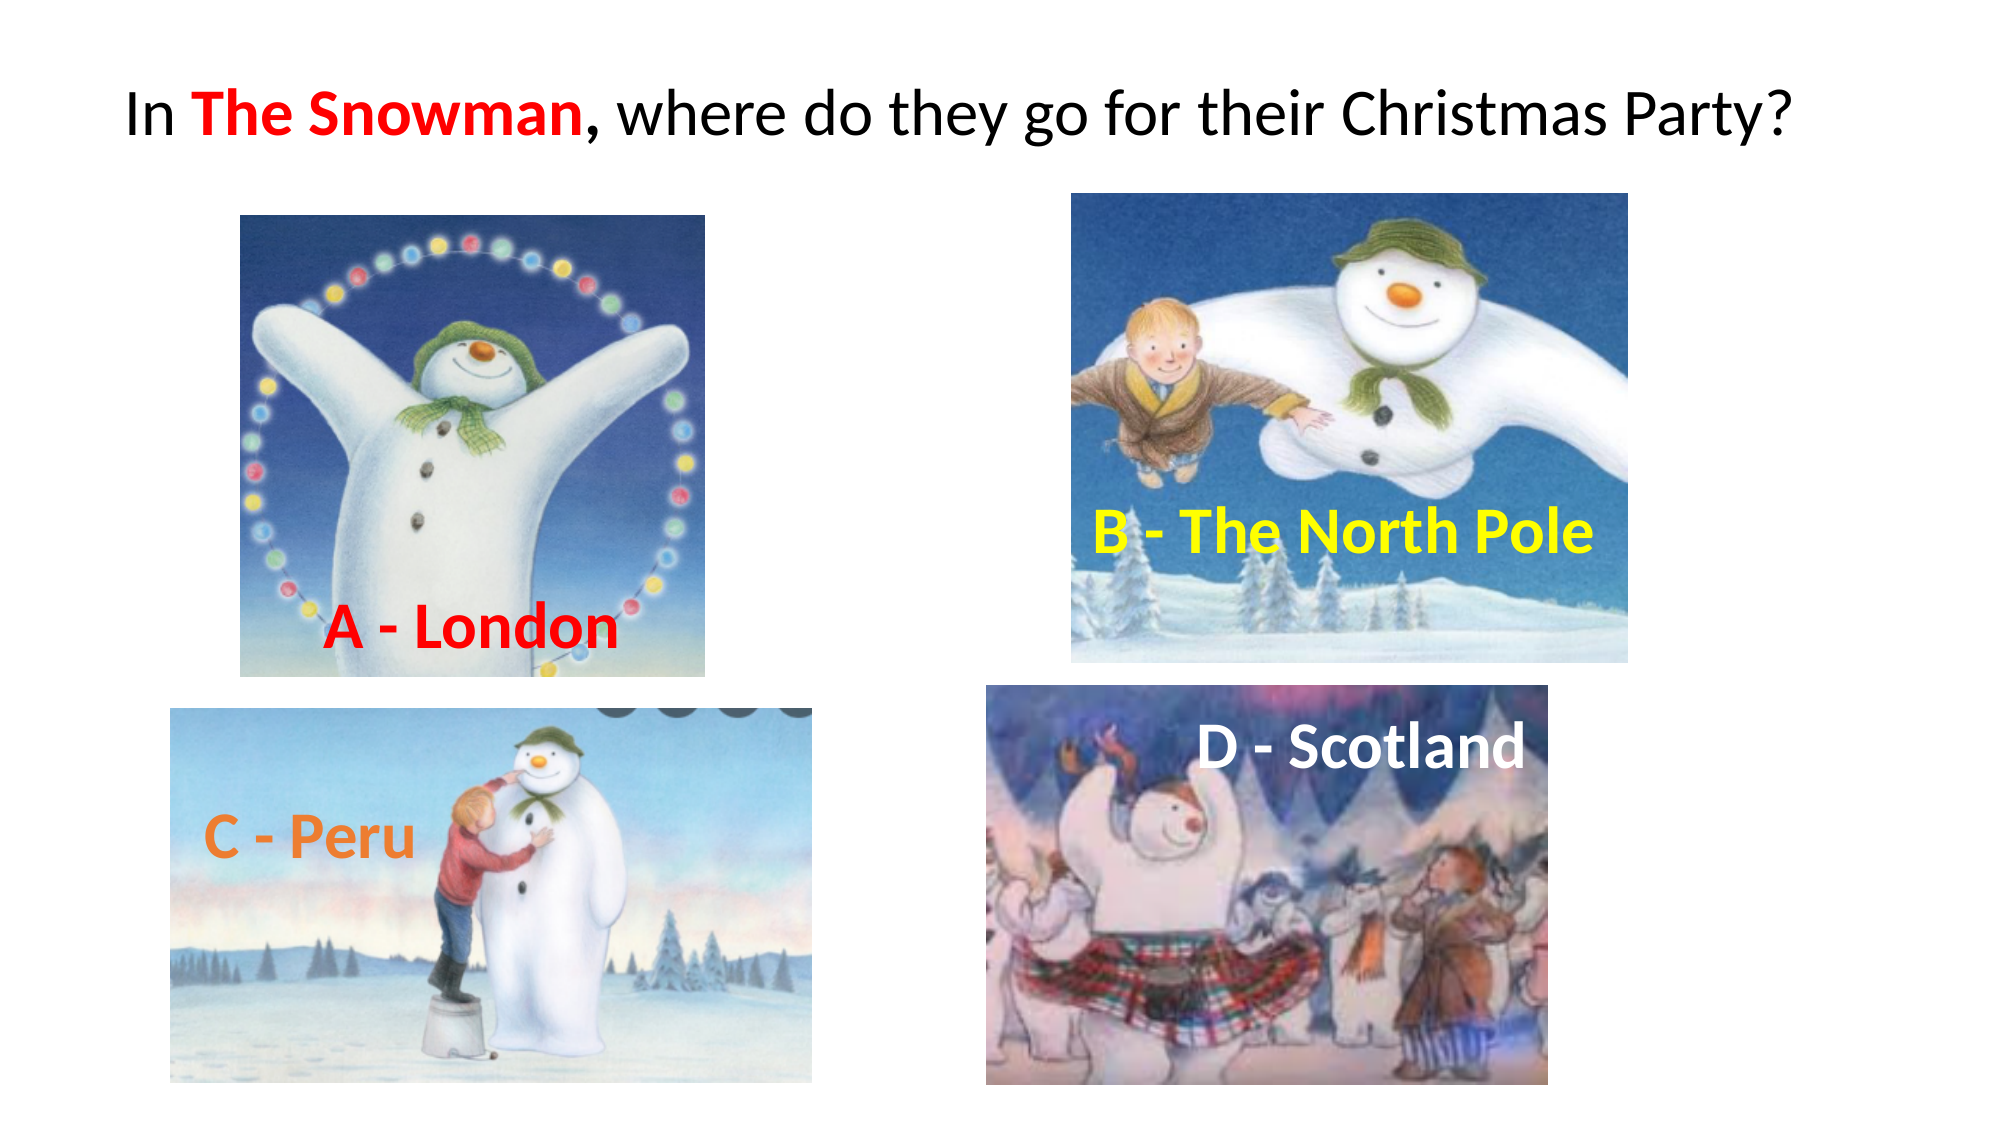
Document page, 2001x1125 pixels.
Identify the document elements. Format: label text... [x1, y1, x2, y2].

text_box A - London [283, 573, 661, 670]
picture [170, 708, 812, 1083]
picture [240, 215, 705, 677]
text_box B - The North Pole [1076, 479, 1628, 576]
list In The Snowman, where do they go for their Christmas Party? [109, 70, 1835, 183]
picture [1071, 193, 1628, 663]
picture [986, 685, 1548, 1085]
text_box C - Peru [189, 784, 567, 880]
text_box D - Scotland [1181, 694, 1605, 791]
